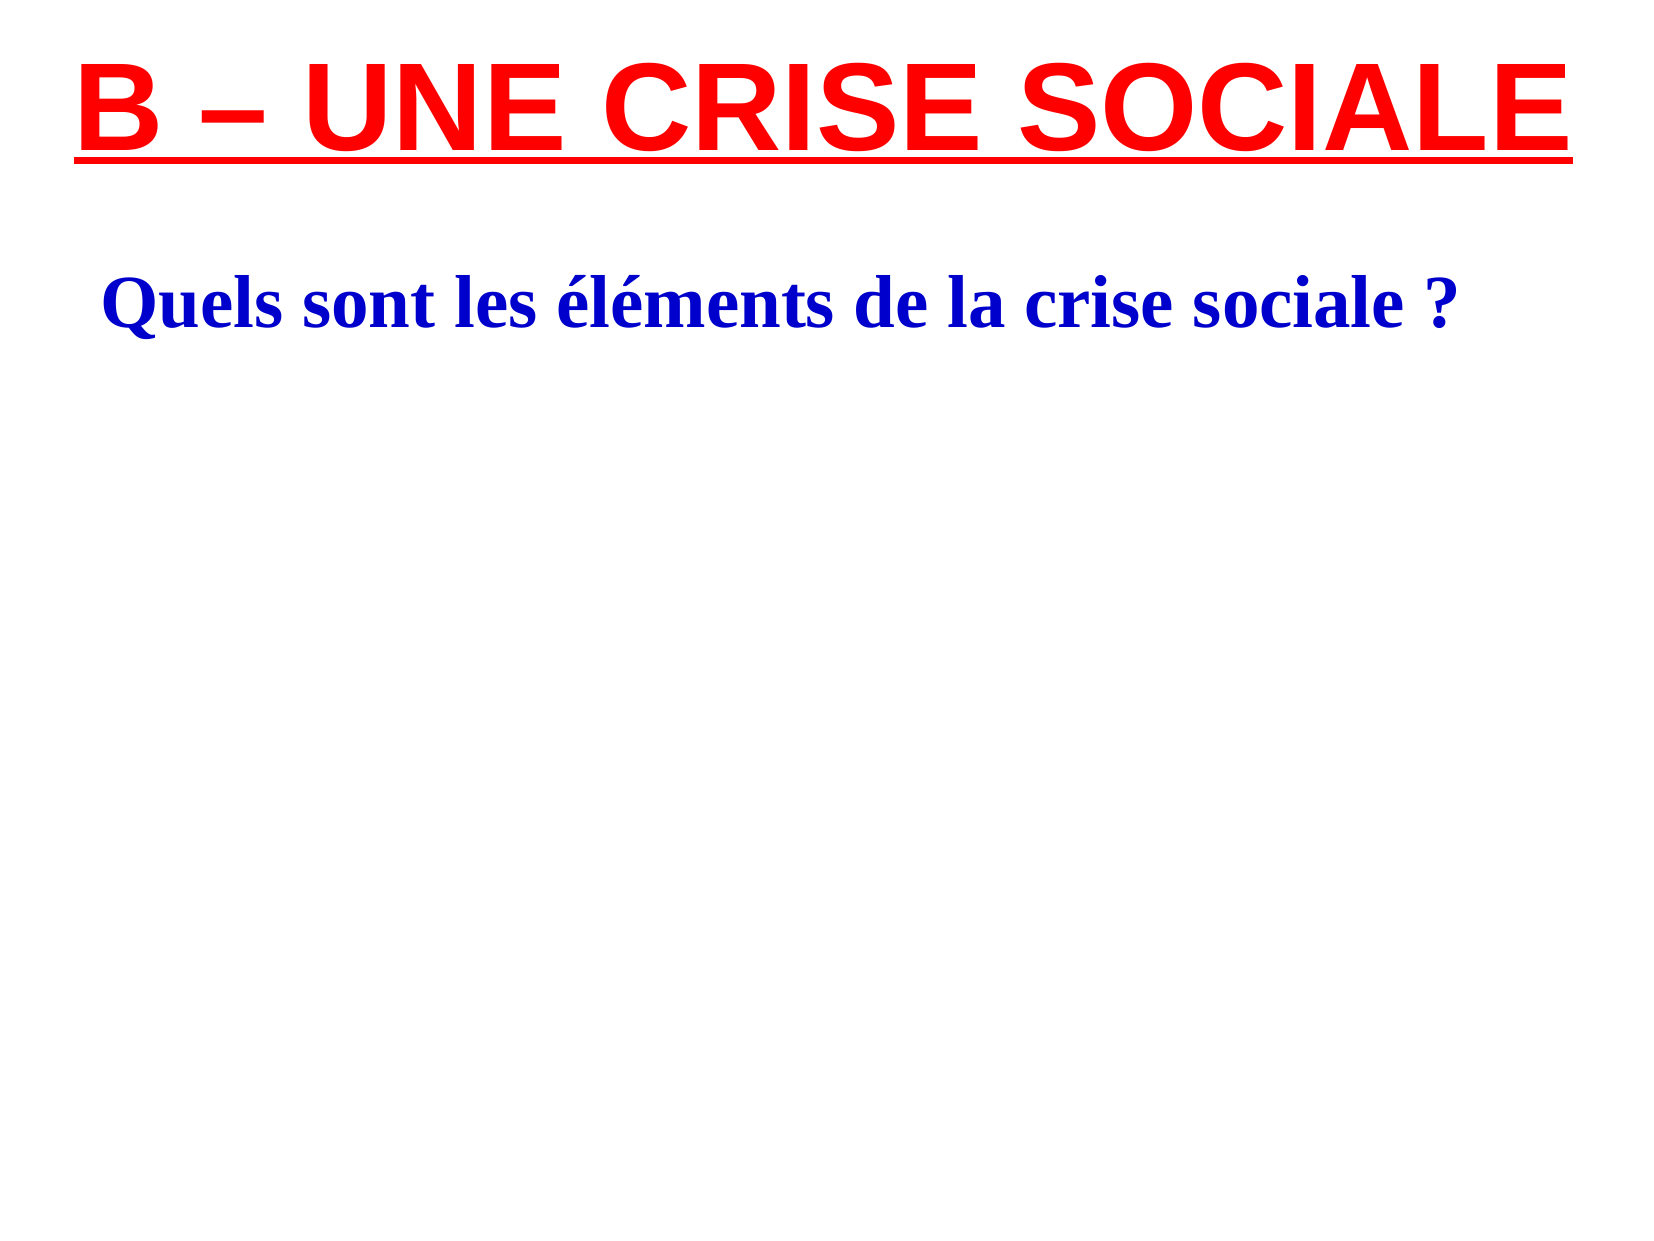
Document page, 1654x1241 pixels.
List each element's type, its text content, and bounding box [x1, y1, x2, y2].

text_box B – UNE CRISE SOCIALE Quels sont les éléments de la crise sociale ? [59, 29, 1595, 491]
